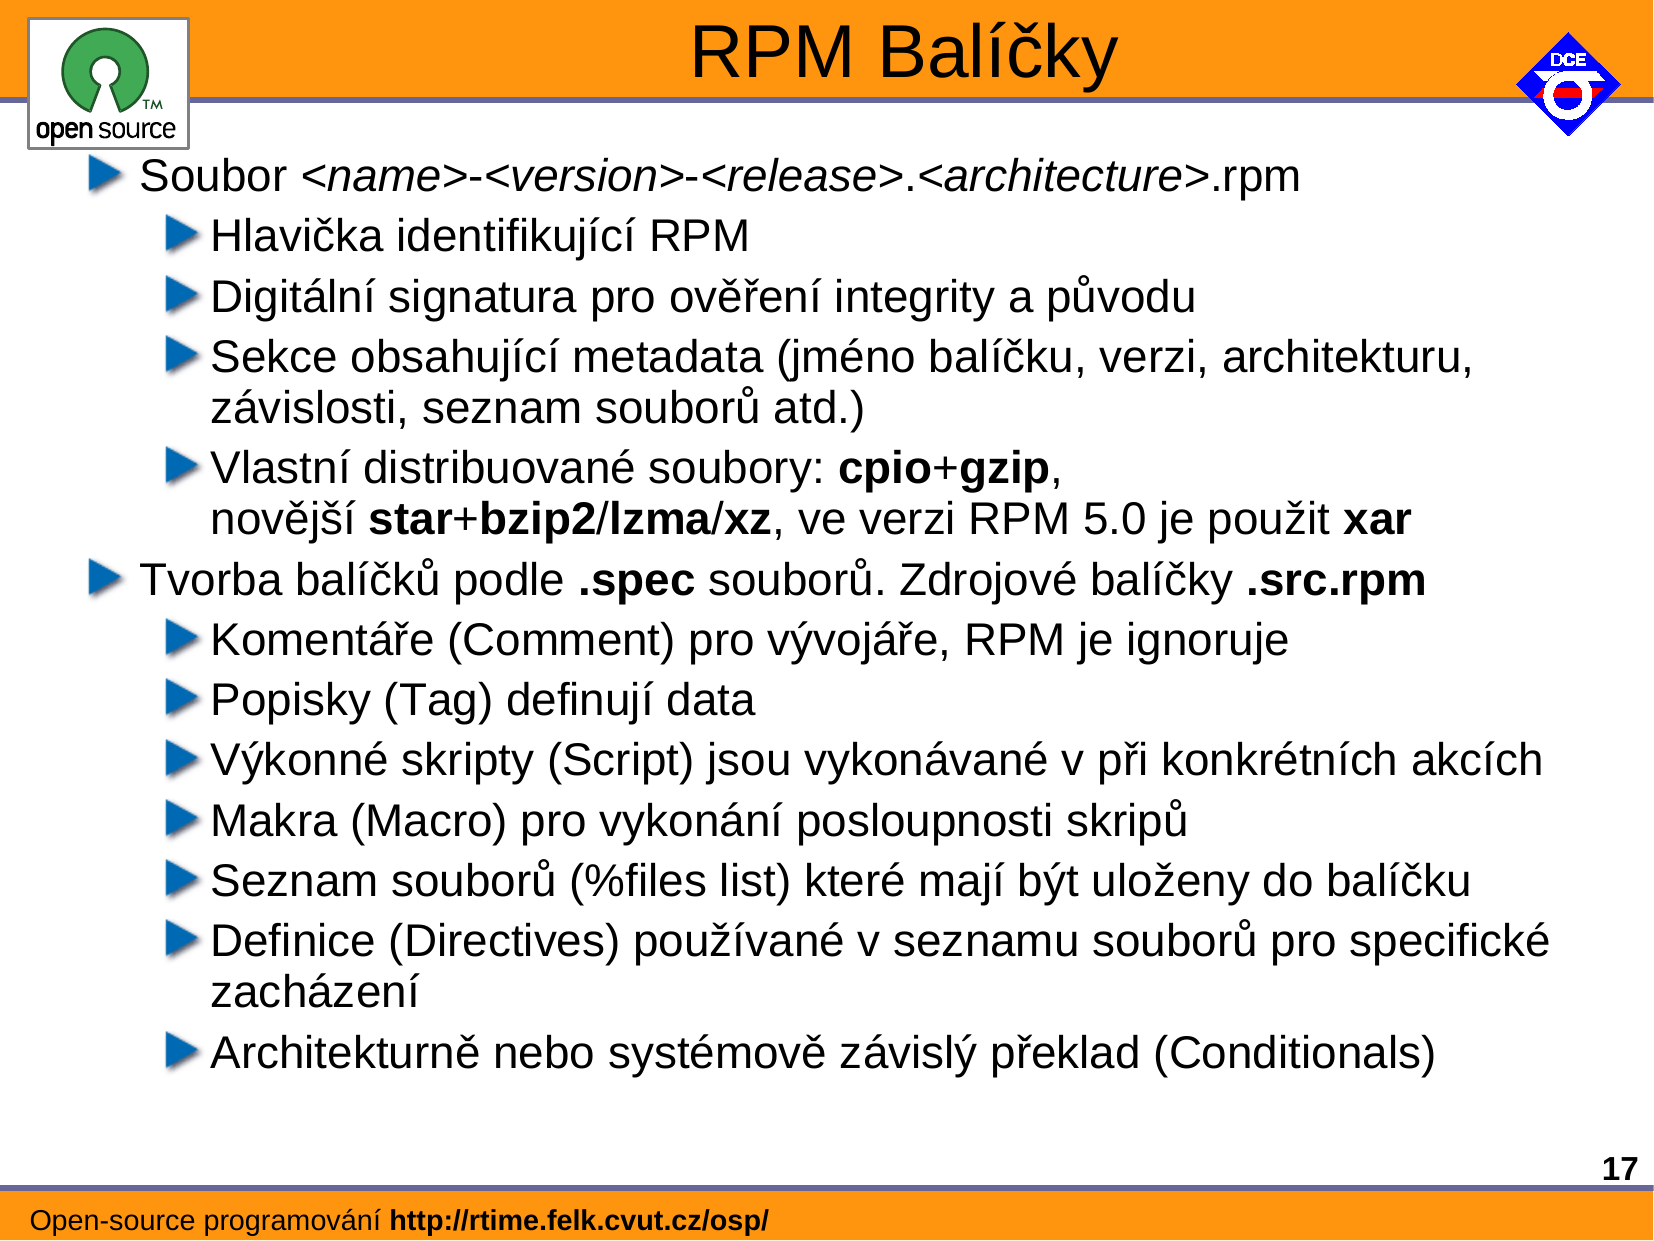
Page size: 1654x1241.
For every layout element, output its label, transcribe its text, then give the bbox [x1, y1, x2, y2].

list Soubor <name>-<version>-<release>.<architecture>.rpm Hlavička identifikující RPM Digitální signatura pro ověření integrity a původu Sekce obsahující metadata (jméno balíčku, verzi, architekturu, závislosti, seznam souborů atd.) Vlastní distribuované soubory: cpio+gzip, novější star+bzip2/lzma/xz, ve verzi RPM 5.0 je použit xar Tvorba balíčků podle .spec souborů. Zdrojové balíčky .src.rpm Komentáře (Comment) pro vývojáře, RPM je ignoruje Popisky (Tag) definují data Výkonné skripty (Script) jsou vykonávané v při konkrétních akcích Makra (Macro) pro vykonání posloupnosti skripů Seznam souborů (%files list) které mají být uloženy do balíčku Definice (Directives) používané v seznamu souborů pro specifické zacházení Architekturně nebo systémově závislý překlad (Conditionals) [68, 150, 1592, 1178]
title RPM Balíčky [178, 4, 1631, 98]
